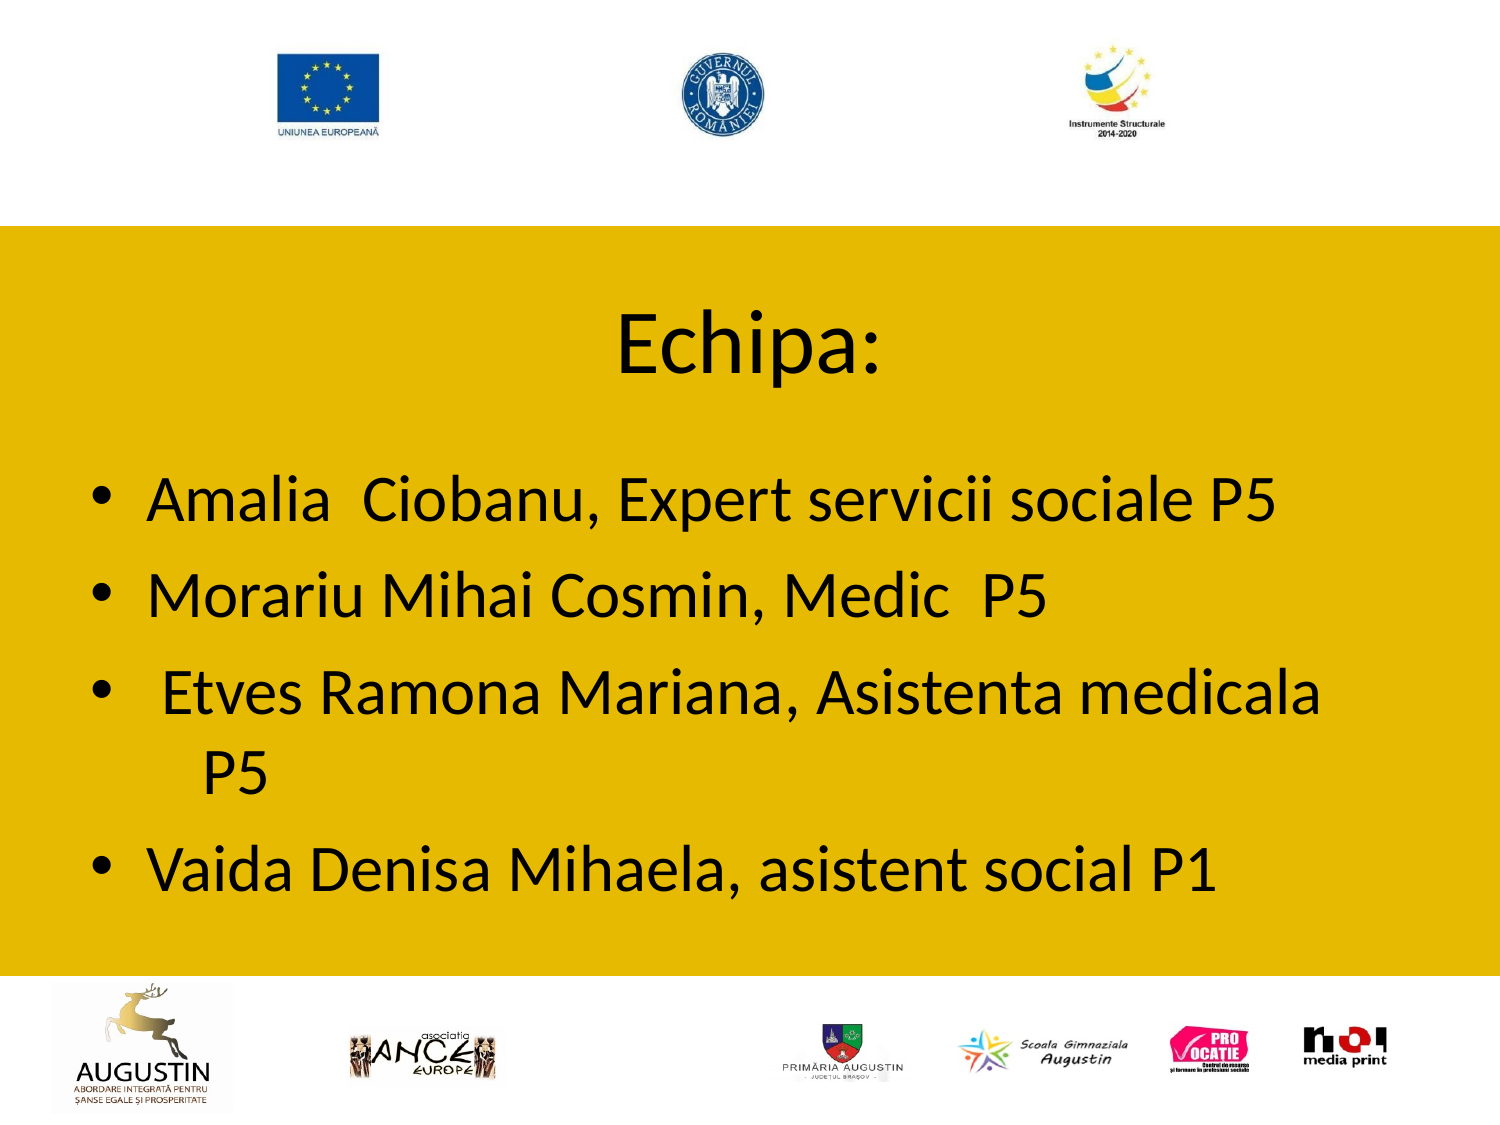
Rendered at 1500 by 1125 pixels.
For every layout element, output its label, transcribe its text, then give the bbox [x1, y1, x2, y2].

title Echipa: [75, 243, 1426, 432]
list Amalia Ciobanu, Expert servicii sociale P5 Morariu Mihai Cosmin, Medic P5 Etves Ramona Mariana, Asistenta medicala P5 Vaida Denisa Mihaela, asistent social P1 [75, 446, 1426, 961]
